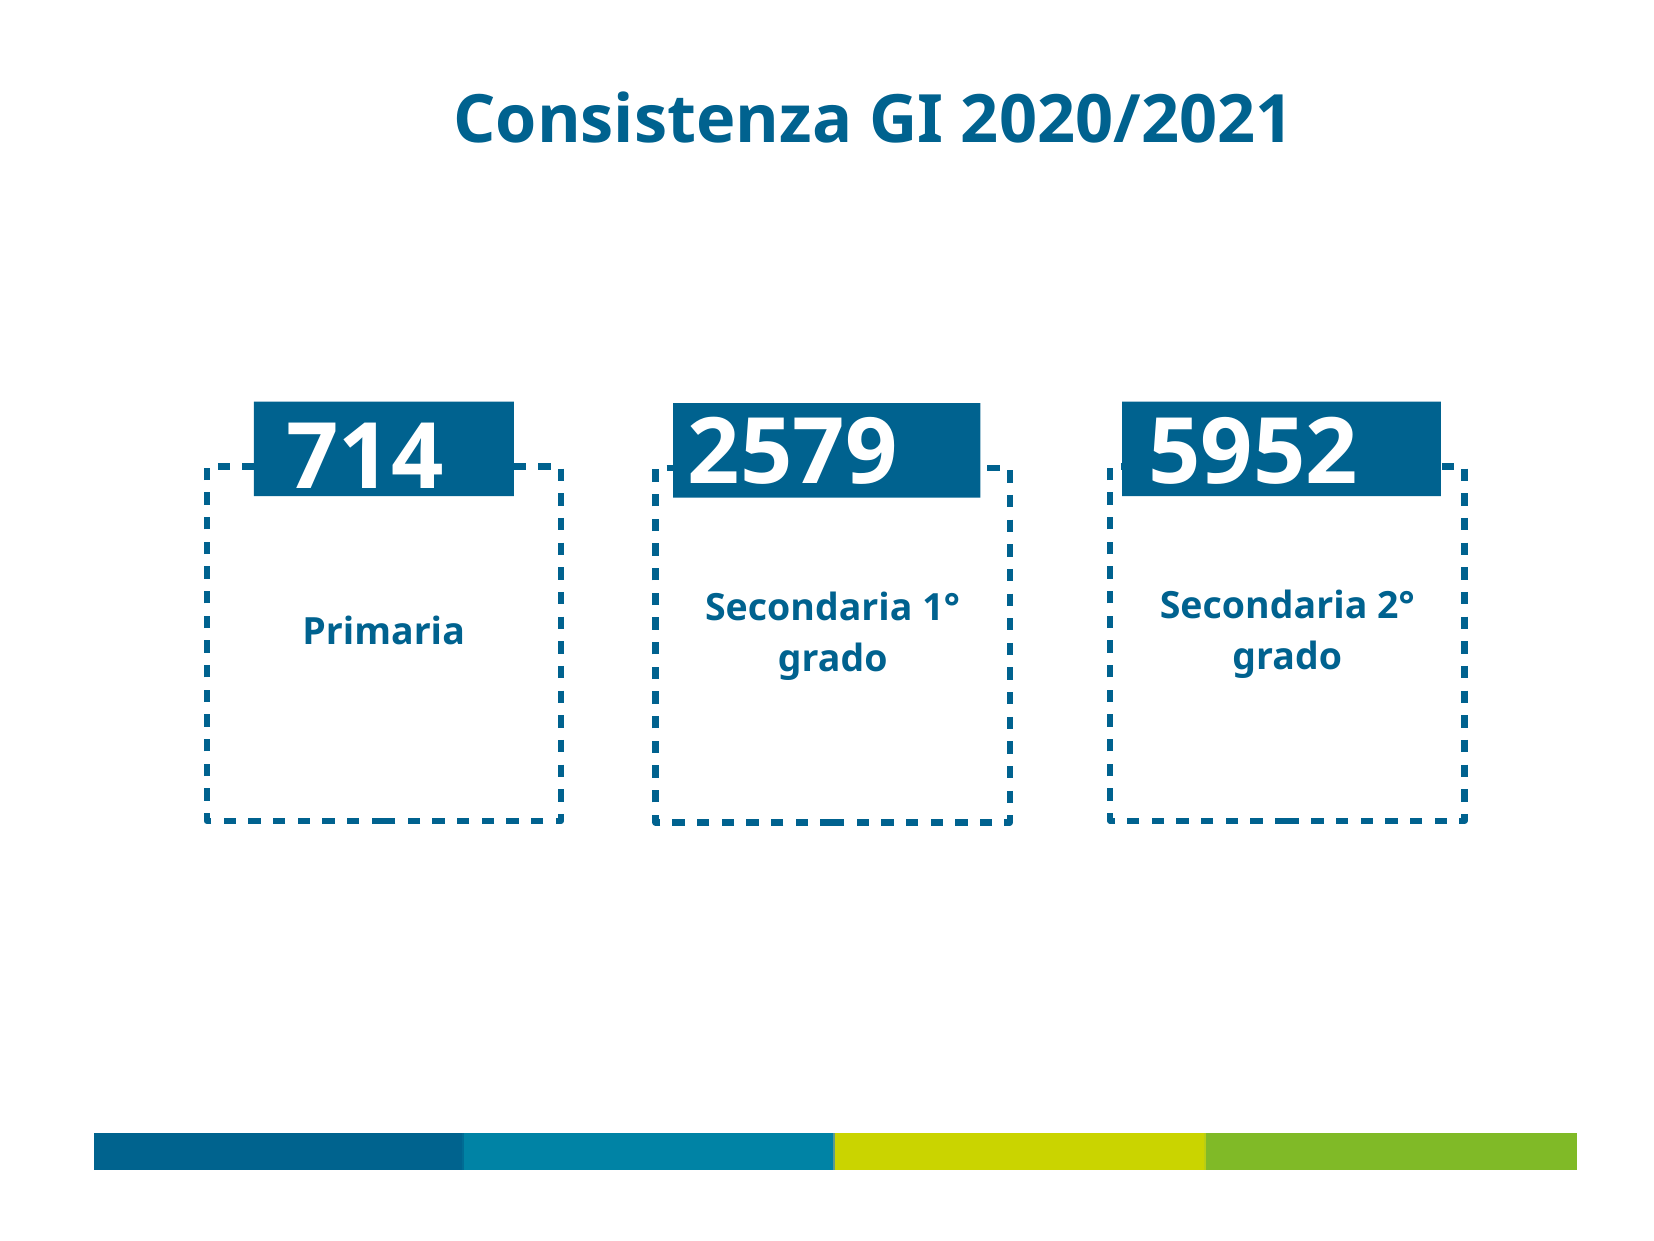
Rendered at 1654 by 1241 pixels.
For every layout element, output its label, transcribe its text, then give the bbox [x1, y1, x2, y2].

text_box Primaria [206, 496, 562, 804]
text_box [503, 401, 514, 496]
text_box 5952 [1133, 377, 1501, 539]
text_box Secondaria 1° grado [655, 497, 1010, 805]
text_box [1122, 401, 1133, 496]
picture [834, 1133, 1577, 1170]
text_box 714 [271, 382, 503, 544]
text_box Secondaria 2° grado [1110, 496, 1465, 804]
text_box 2579 [673, 377, 981, 539]
text_box Consistenza GI 2020/2021 [129, 70, 1619, 177]
text_box [253, 401, 271, 496]
